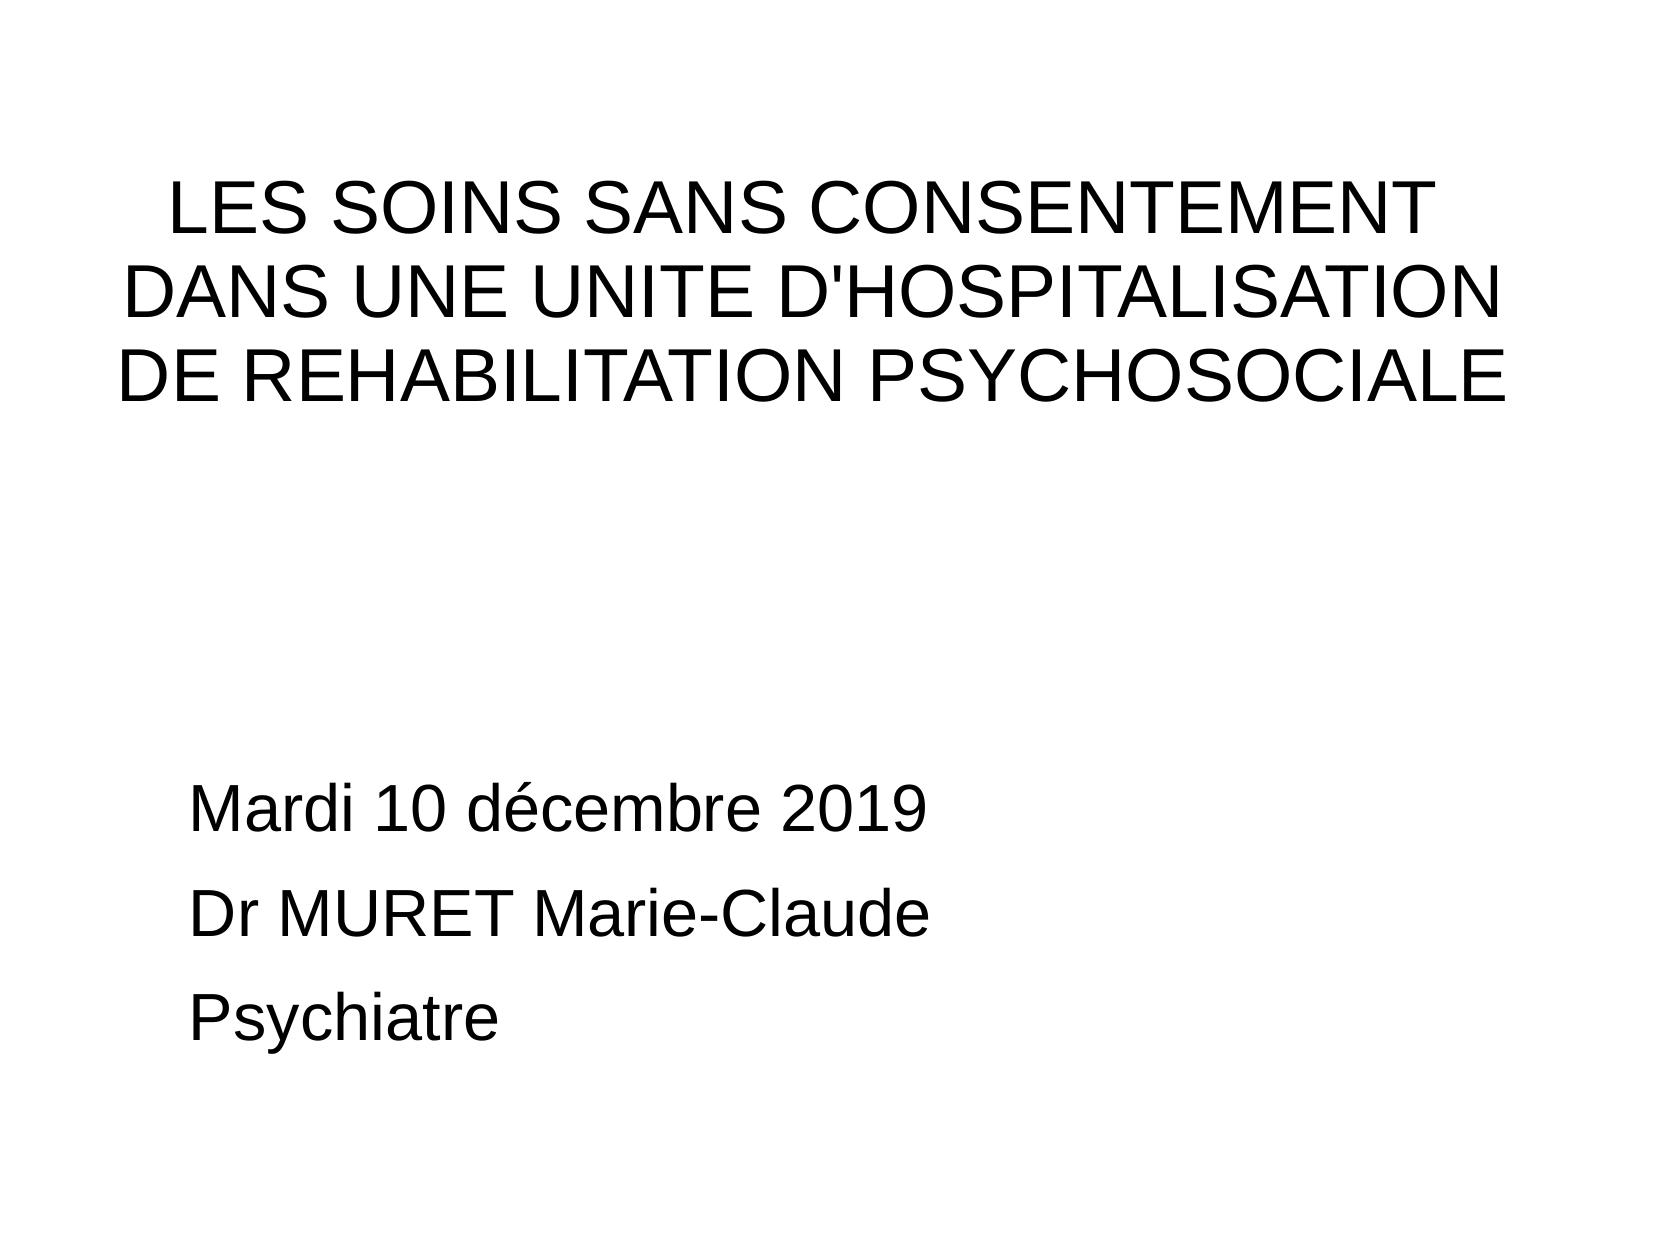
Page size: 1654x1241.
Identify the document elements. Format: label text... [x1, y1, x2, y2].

list Mardi 10 décembre 2019 Dr MURET Marie-Claude Psychiatre [118, 354, 1654, 1091]
title LES SOINS SANS CONSENTEMENT DANS UNE UNITE D'HOSPITALISATION DE REHABILITATION PSYCHOSOCIALE [59, 165, 1548, 418]
